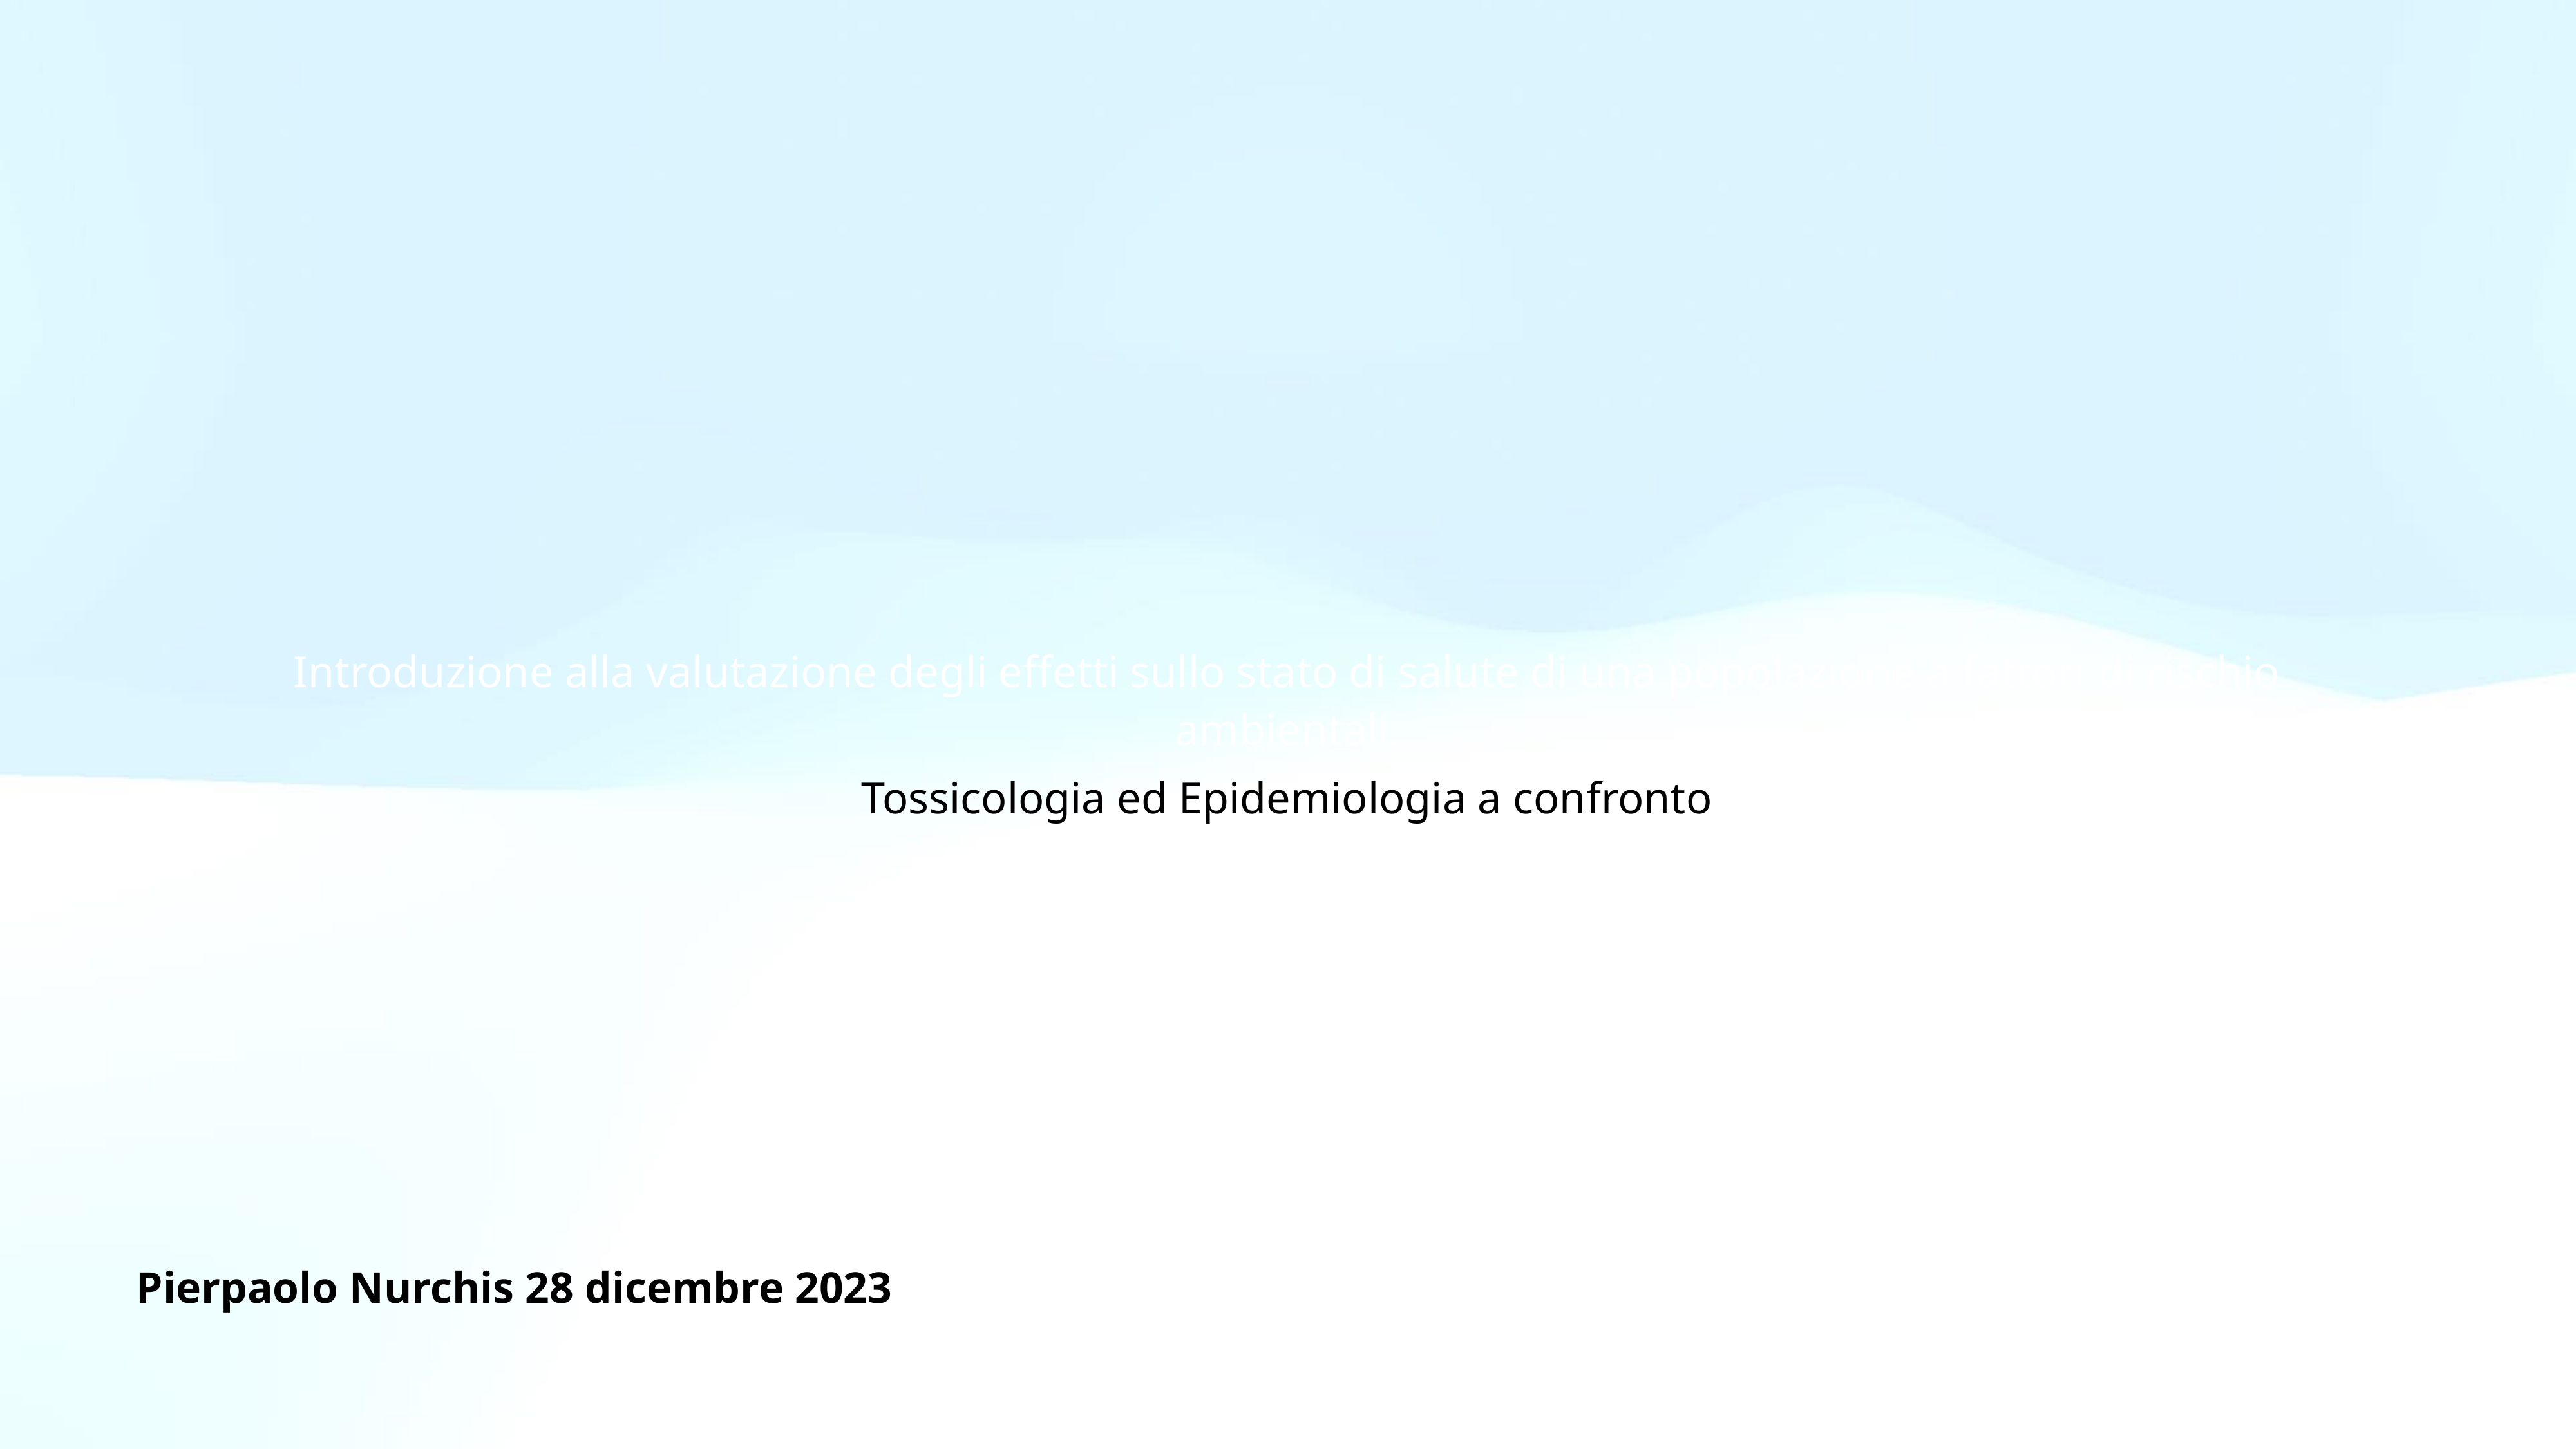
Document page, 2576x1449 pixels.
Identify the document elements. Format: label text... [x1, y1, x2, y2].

text_box Tossicologia ed Epidemiologia a confronto [127, 762, 2448, 871]
picture [0, 0, 2576, 1449]
text_box Introduzione alla valutazione degli eﬀetti sullo stato di salute di una popolazione a fattori di rischio ambientali. [127, 605, 2449, 763]
text_box Pierpaolo Nurchis 28 dicembre 2023 [127, 1253, 2448, 1320]
